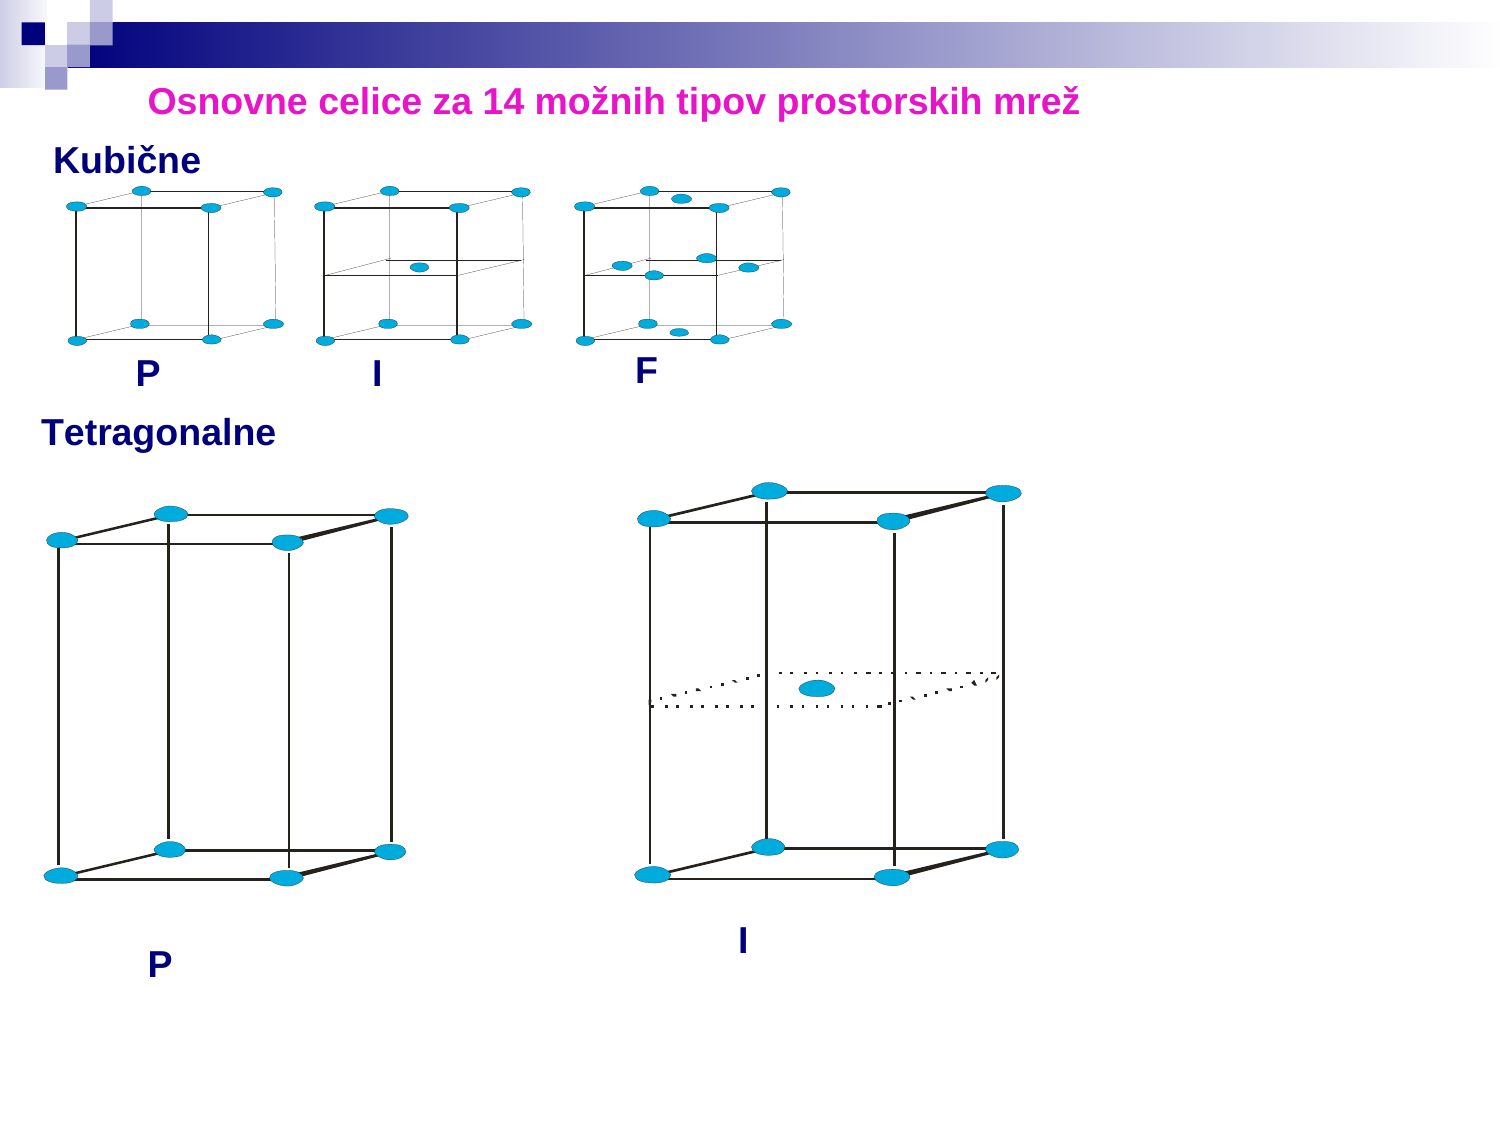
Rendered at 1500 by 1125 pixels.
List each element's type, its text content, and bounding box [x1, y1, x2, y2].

text_box I [357, 341, 398, 402]
text_box P [132, 931, 188, 993]
chart [631, 479, 1026, 891]
chart [64, 184, 286, 349]
text_box P [120, 341, 176, 400]
chart [572, 184, 794, 349]
text_box Kubične [38, 128, 216, 190]
chart [41, 503, 412, 891]
text_box F [620, 337, 673, 399]
text_box Osnovne celice za 14 možnih tipov prostorskih mrež [132, 69, 1097, 130]
text_box Tetragonalne [26, 400, 292, 461]
text_box I [723, 908, 764, 969]
chart [312, 184, 534, 349]
